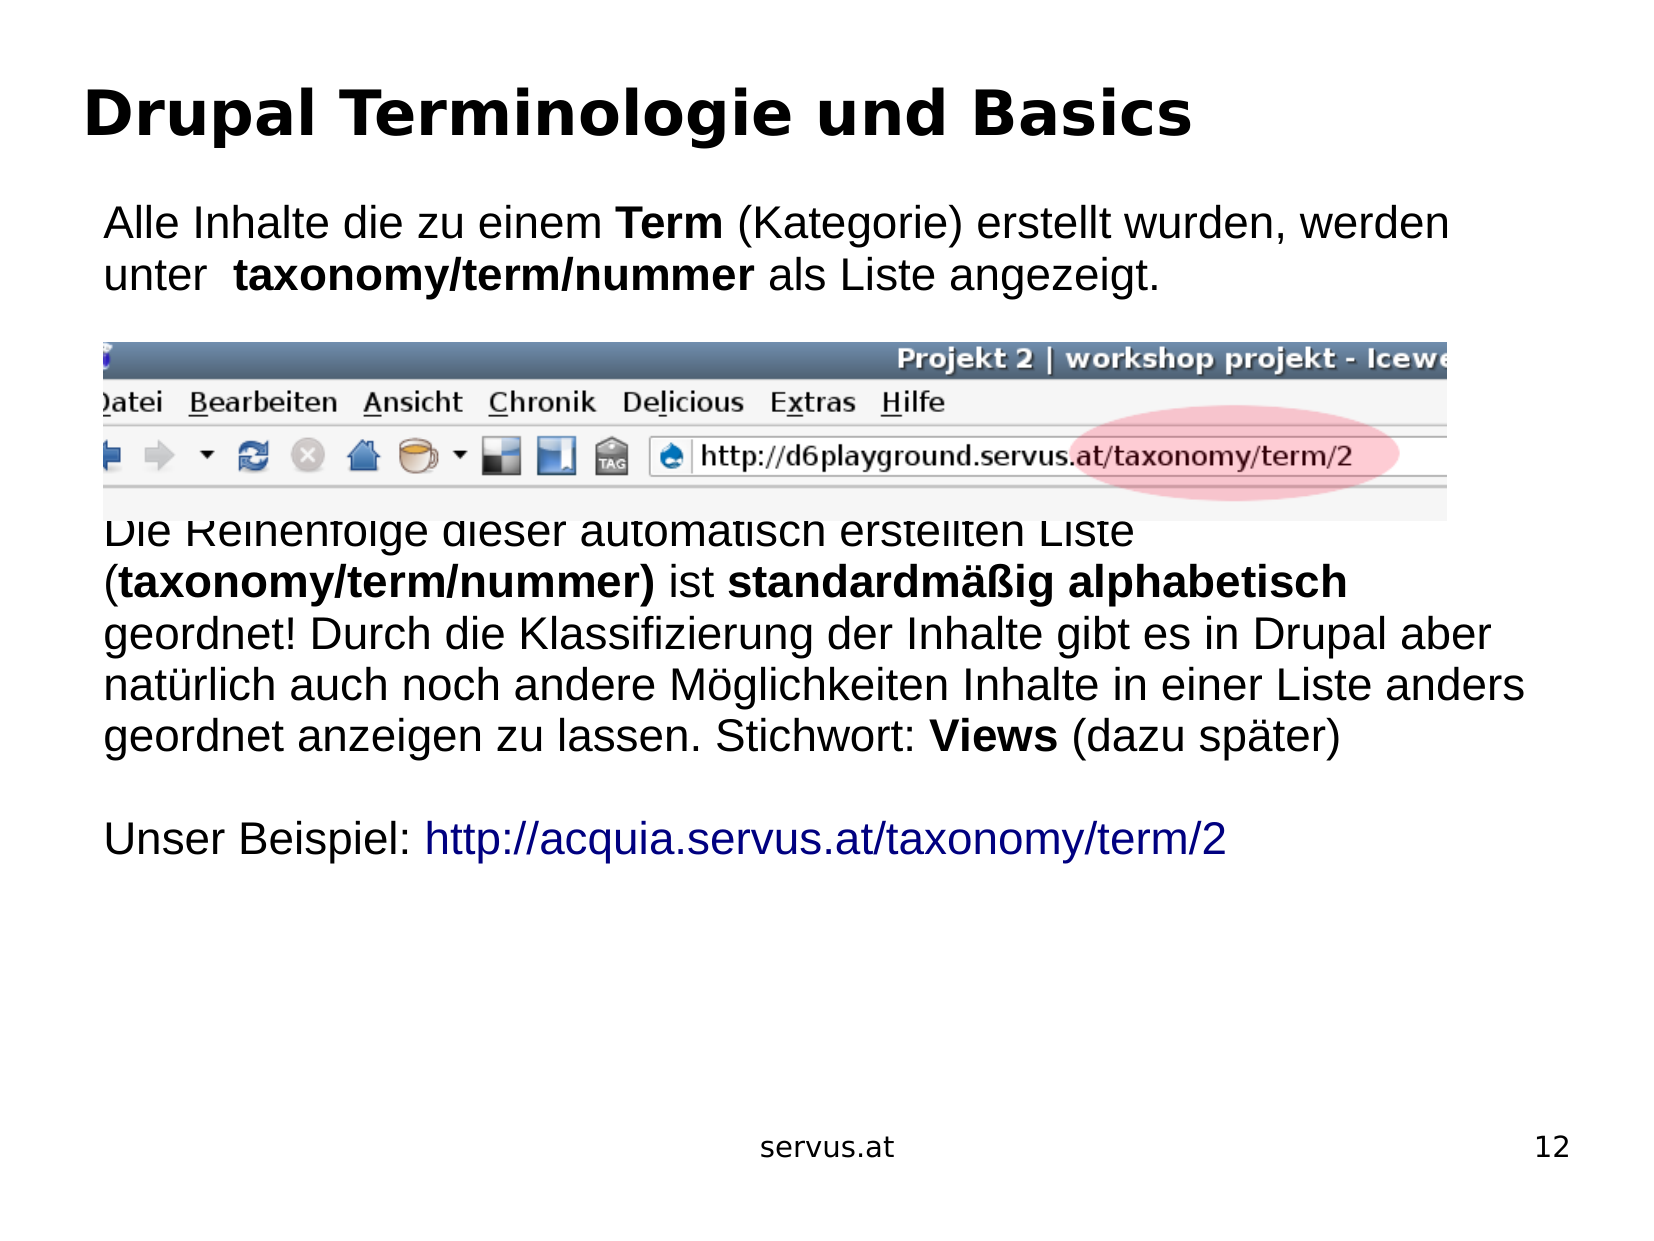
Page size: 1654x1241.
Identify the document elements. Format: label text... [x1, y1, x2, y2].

title Drupal Terminologie und Basics [82, 49, 1571, 178]
text_box Alle Inhalte die zu einem Term (Kategorie) erstellt wurden, werden unter taxonomy/term/nummer als Liste angezeigt. Die Reihenfolge dieser automatisch erstellten Liste (taxonomy/term/nummer) ist standardmäßig alphabetisch geordnet! Durch die Klassifizierung der Inhalte gibt es in Drupal aber natürlich auch noch andere Möglichkeiten Inhalte in einer Liste anders geordnet anzeigen zu lassen. Stichwort: Views (dazu später) Unser Beispiel: http://acquia.servus.at/taxonomy/term/2 [88, 190, 1565, 1241]
picture [103, 342, 1447, 521]
